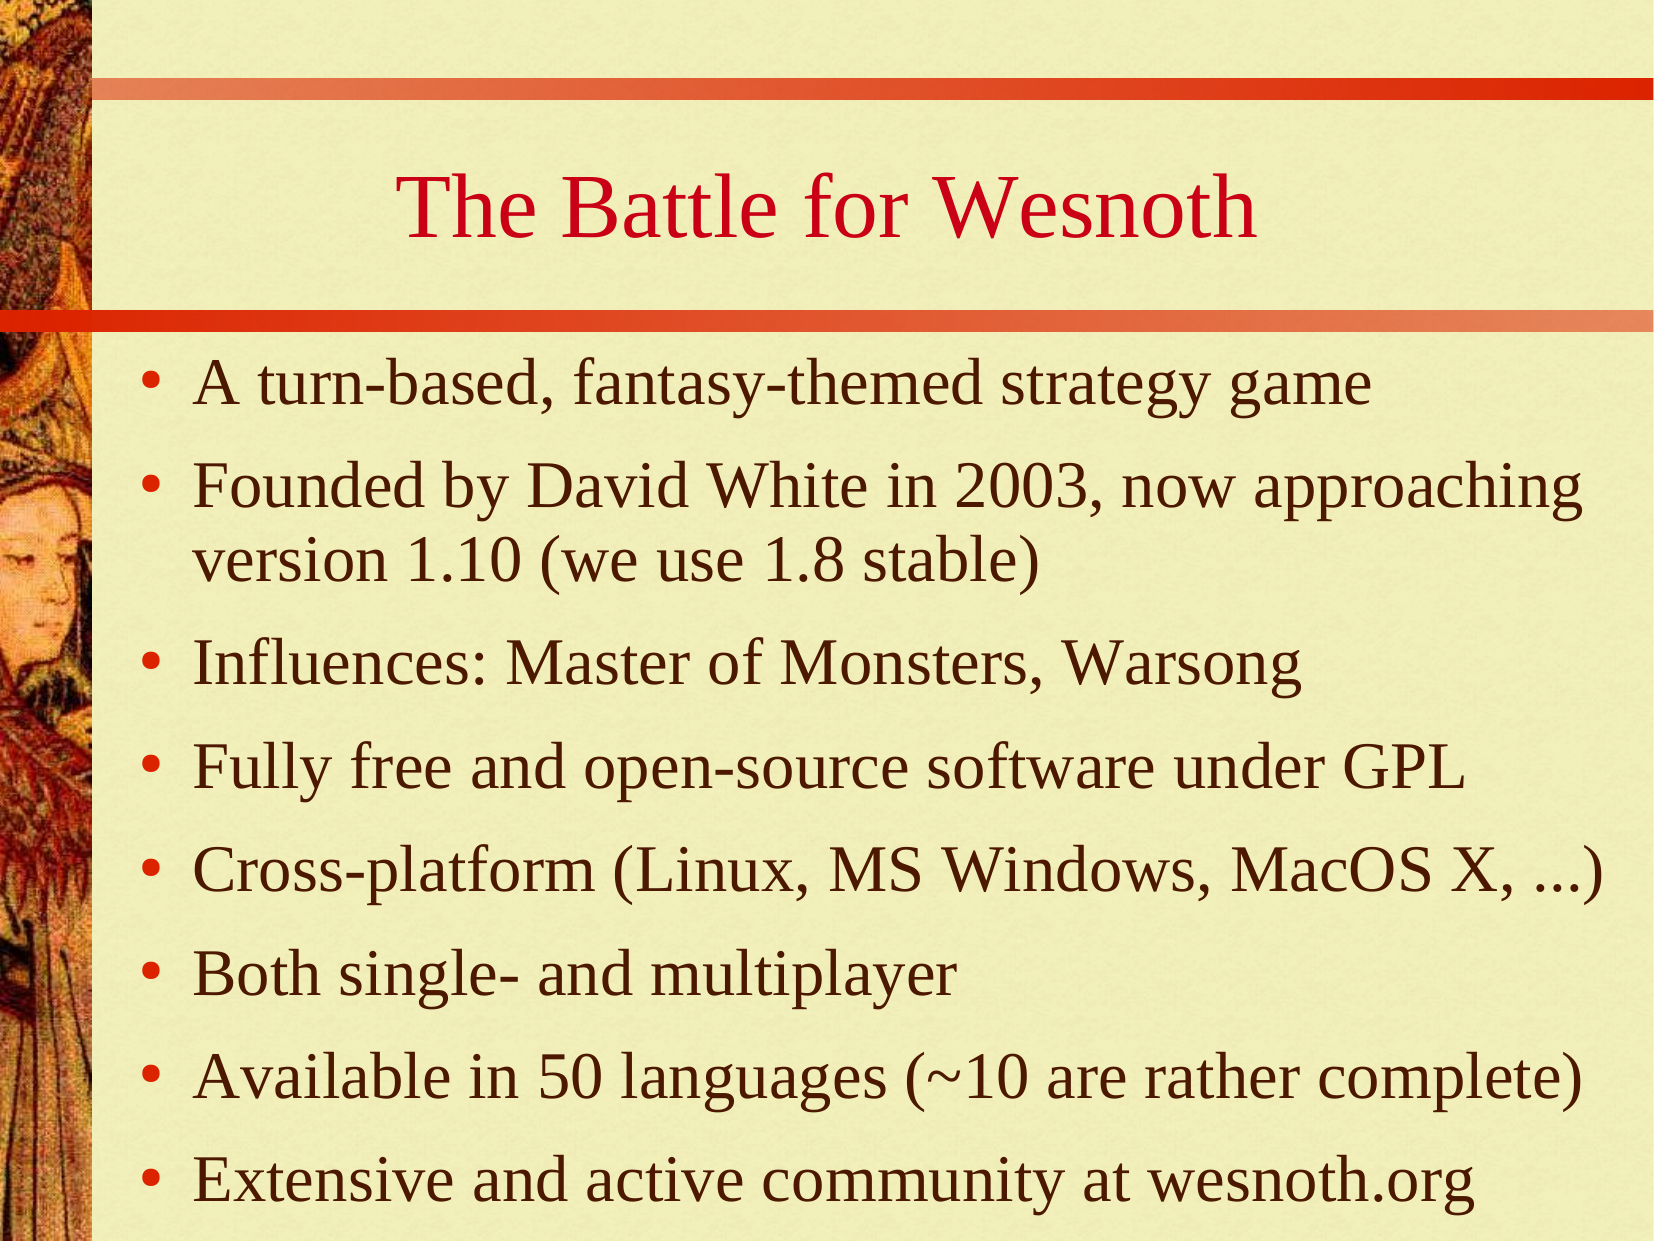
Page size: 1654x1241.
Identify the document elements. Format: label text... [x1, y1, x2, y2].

picture [0, 0, 1654, 310]
title The Battle for Wesnoth [121, 102, 1534, 311]
list A turn-based, fantasy-themed strategy game Founded by David White in 2003, now approaching version 1.10 (we use 1.8 stable) Influences: Master of Monsters, Warsong Fully free and open-source software under GPL Cross-platform (Linux, MS Windows, MacOS X, ...) Both single- and multiplayer Available in 50 languages (~10 are rather complete) Extensive and active community at wesnoth.org [121, 344, 1625, 1217]
picture [0, 332, 1654, 1241]
